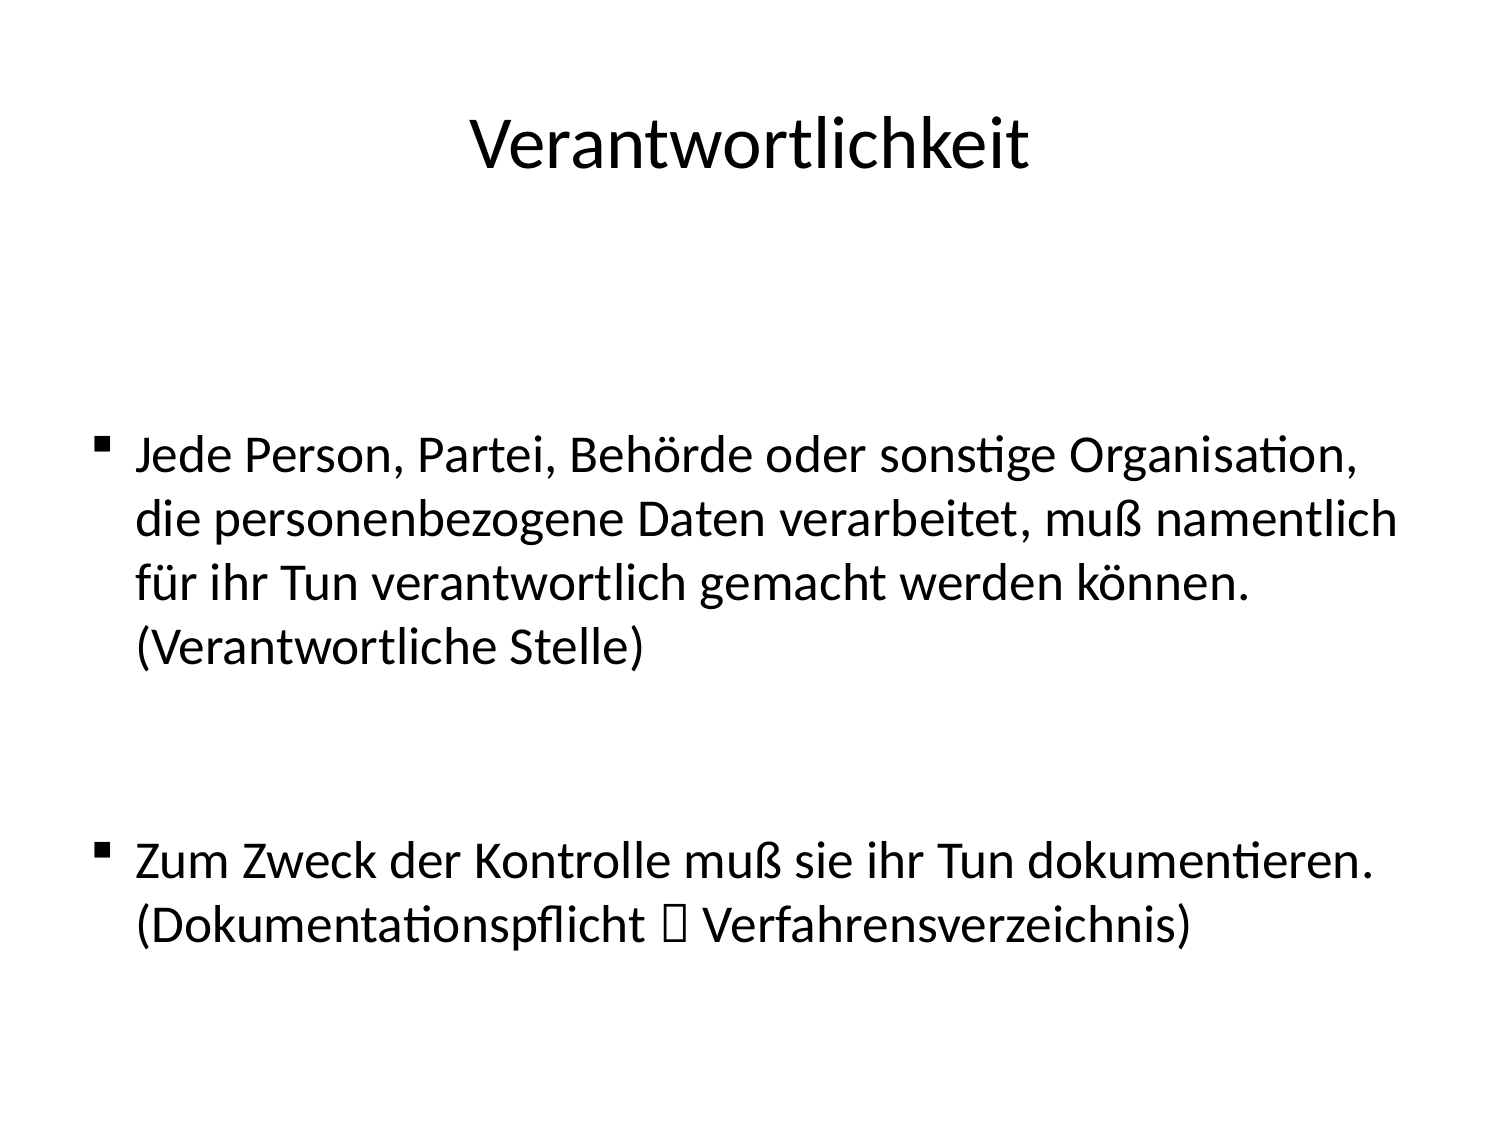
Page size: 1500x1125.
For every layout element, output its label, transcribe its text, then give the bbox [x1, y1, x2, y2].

list Jede Person, Partei, Behörde oder sonstige Organisation, die personenbezogene Daten verarbeitet, muß namentlich für ihr Tun verantwortlich gemacht werden können. (Verantwortliche Stelle) Zum Zweck der Kontrolle muß sie ihr Tun dokumentieren. (Dokumentationspflicht  Verfahrensverzeichnis) [75, 262, 1425, 1005]
title Verantwortlichkeit [75, 45, 1425, 233]
